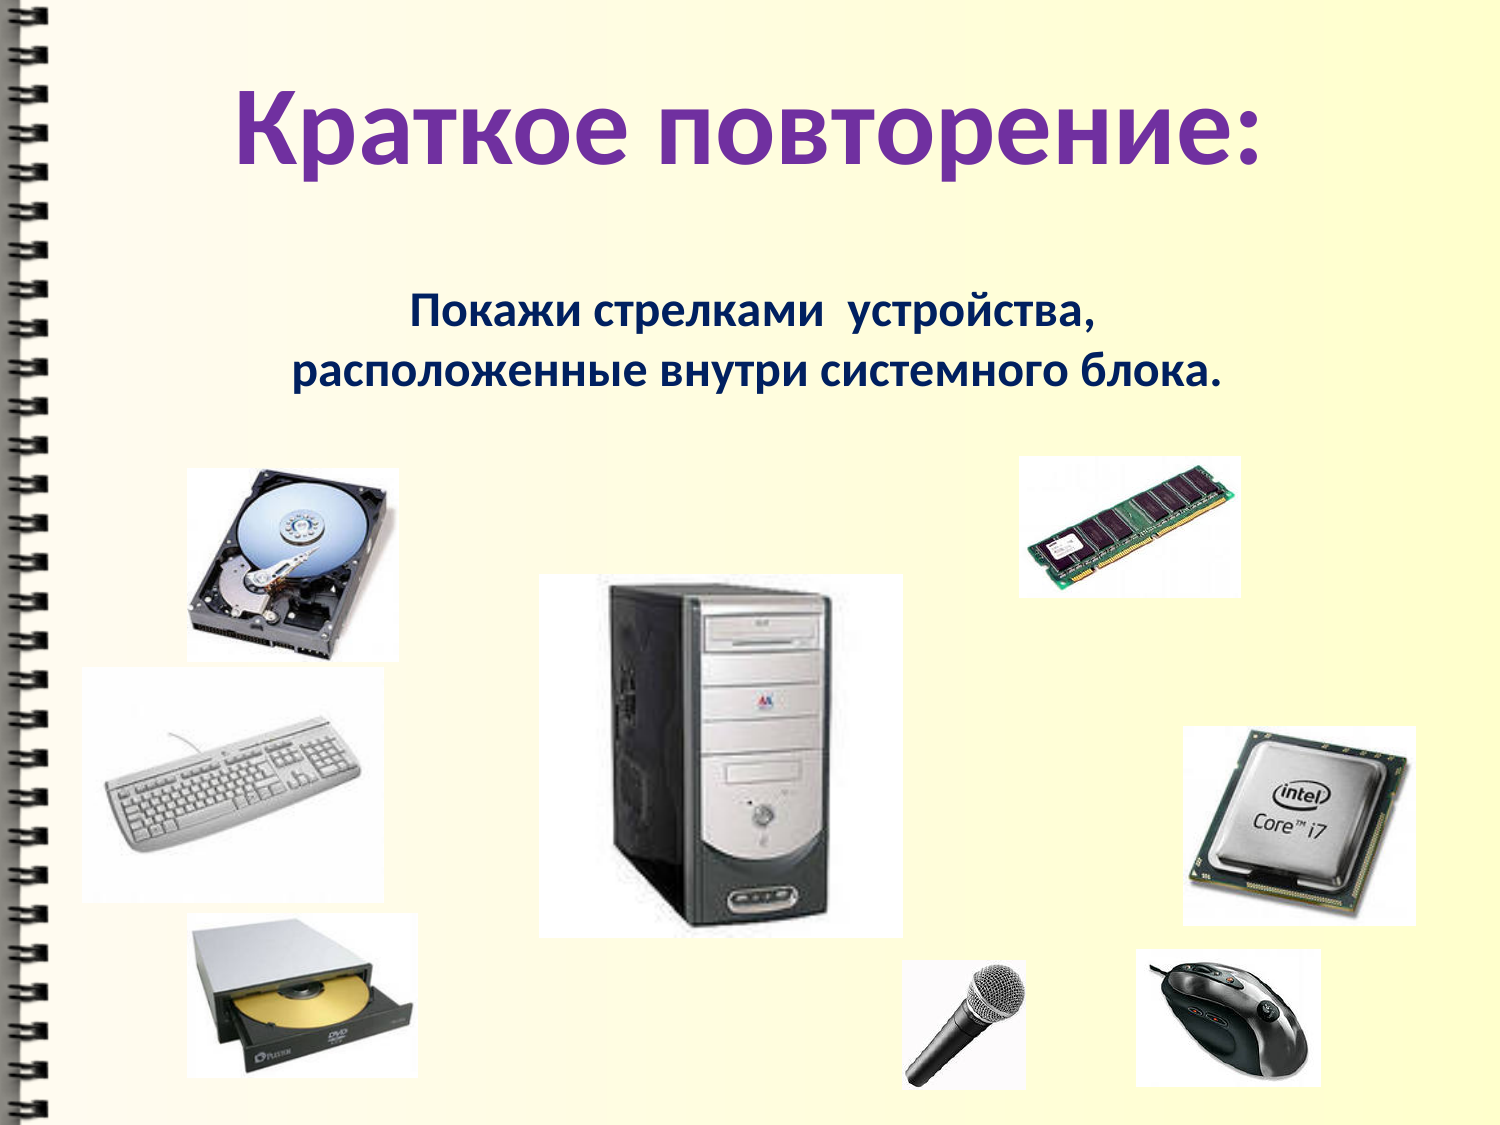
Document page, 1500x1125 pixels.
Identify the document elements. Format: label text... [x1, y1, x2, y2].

picture [187, 913, 418, 1079]
list Покажи стрелками устройства, расположенные внутри системного блока. [0, 269, 1500, 422]
picture [539, 574, 903, 938]
picture [0, 0, 69, 269]
picture [187, 468, 399, 662]
picture [902, 960, 1026, 1090]
title Краткое повторение: [75, 45, 1425, 233]
picture [1183, 726, 1416, 926]
picture [82, 667, 384, 903]
picture [1019, 456, 1241, 598]
picture [0, 422, 69, 1125]
picture [1136, 949, 1321, 1087]
